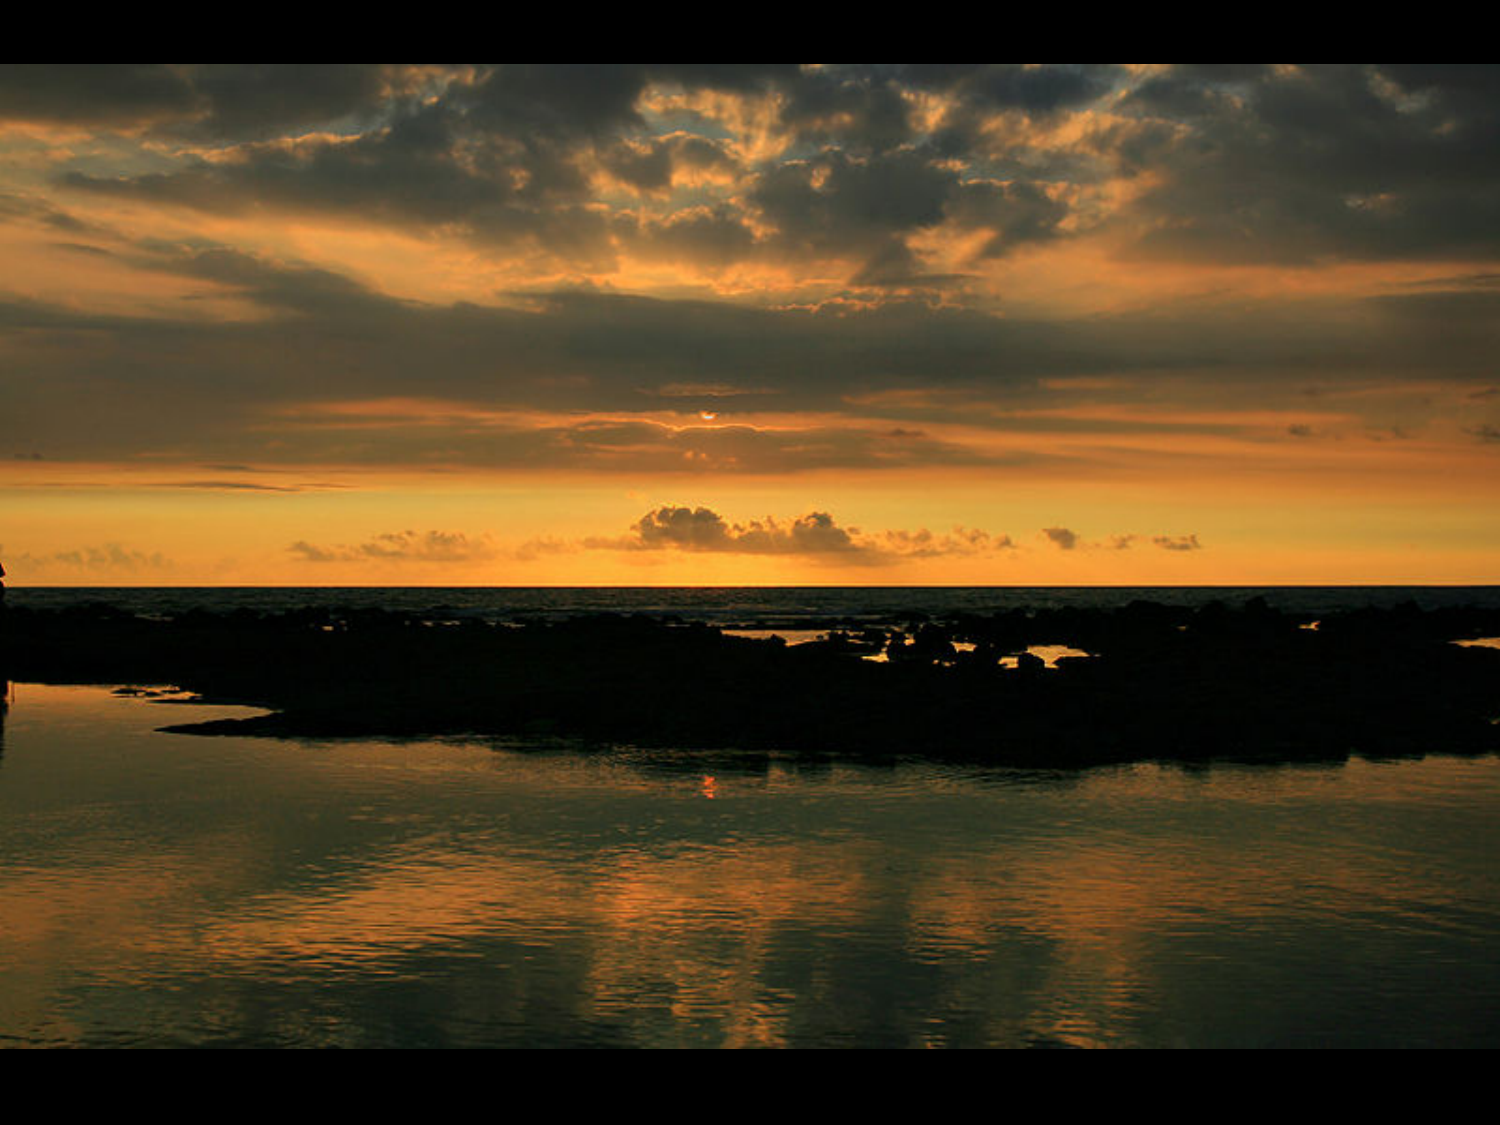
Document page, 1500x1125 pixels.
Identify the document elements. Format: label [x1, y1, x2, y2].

picture [0, 64, 1500, 1049]
